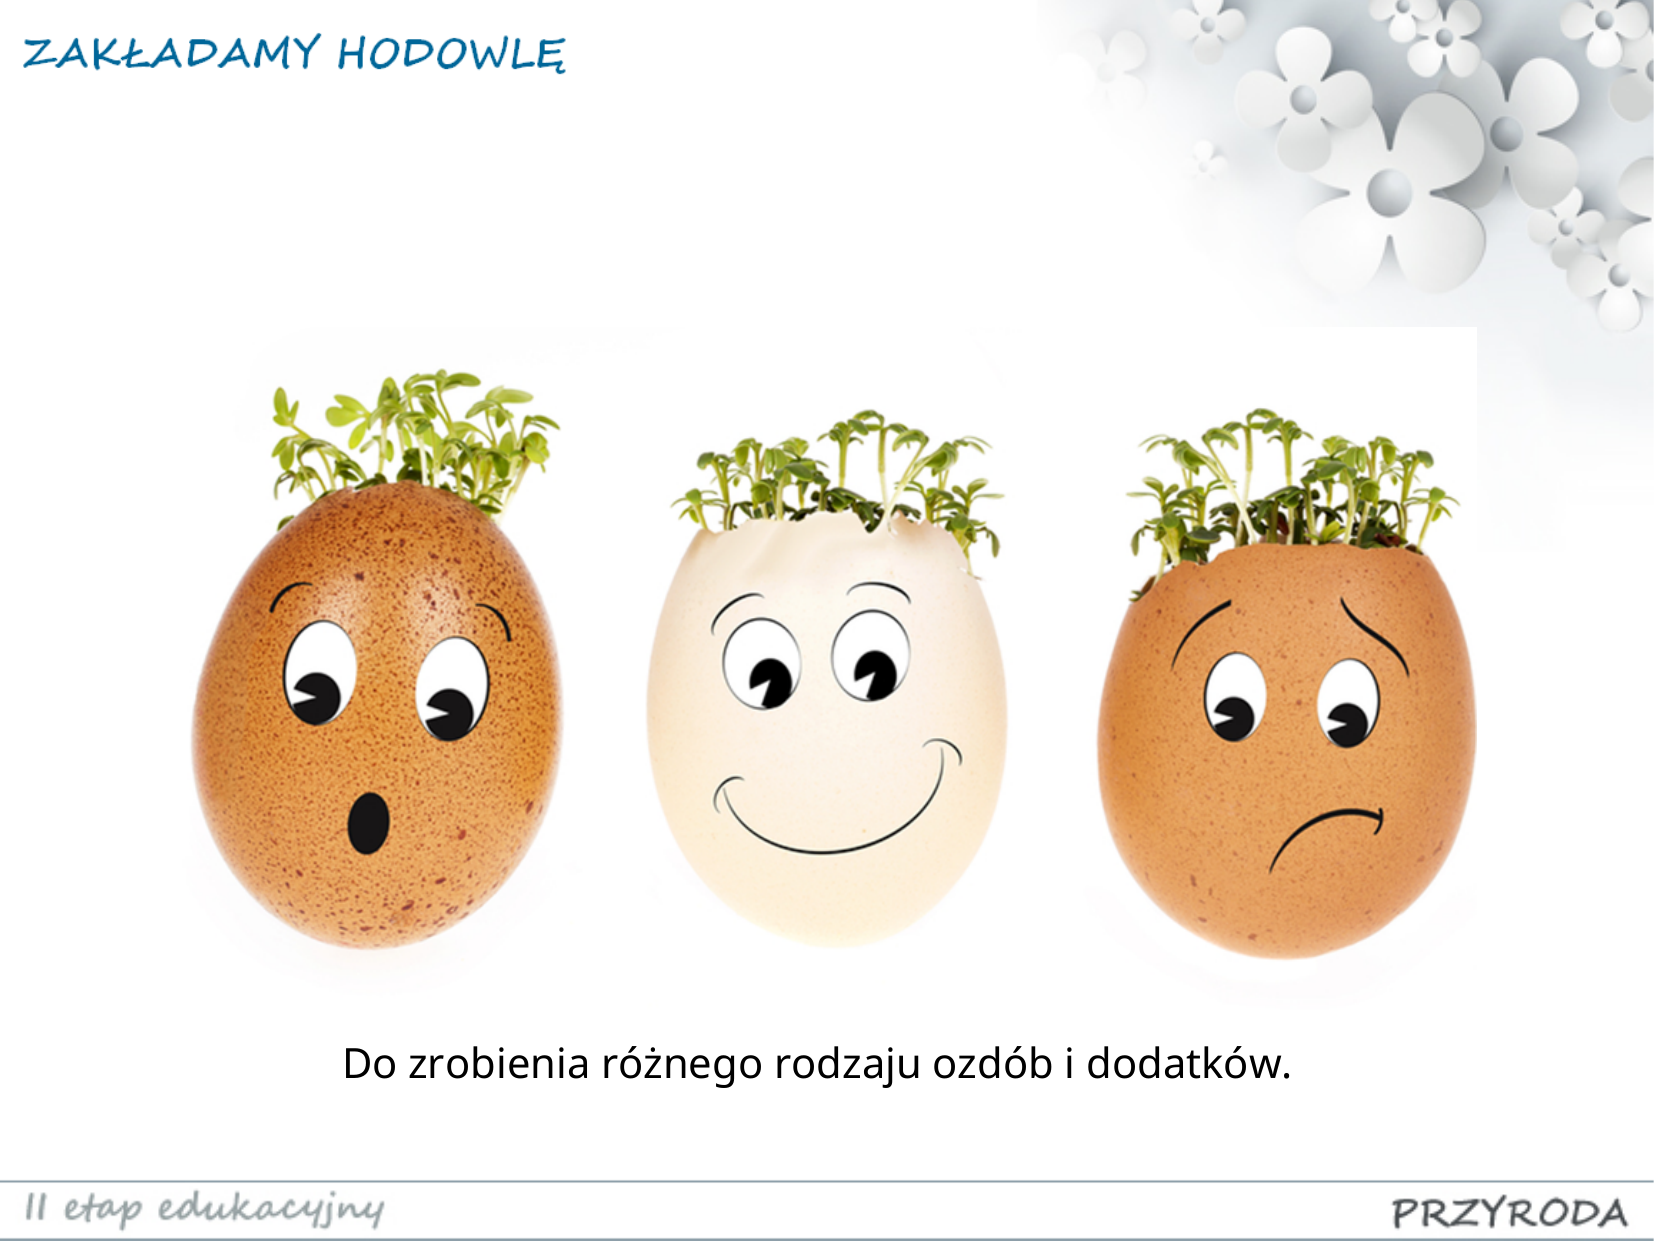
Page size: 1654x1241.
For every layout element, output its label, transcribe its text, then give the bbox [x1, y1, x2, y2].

chart [11, 17, 590, 99]
picture [0, 0, 1654, 1241]
text_box Do zrobienia różnego rodzaju ozdób i dodatków. [212, 1033, 1424, 1095]
chart [174, 327, 1477, 1010]
